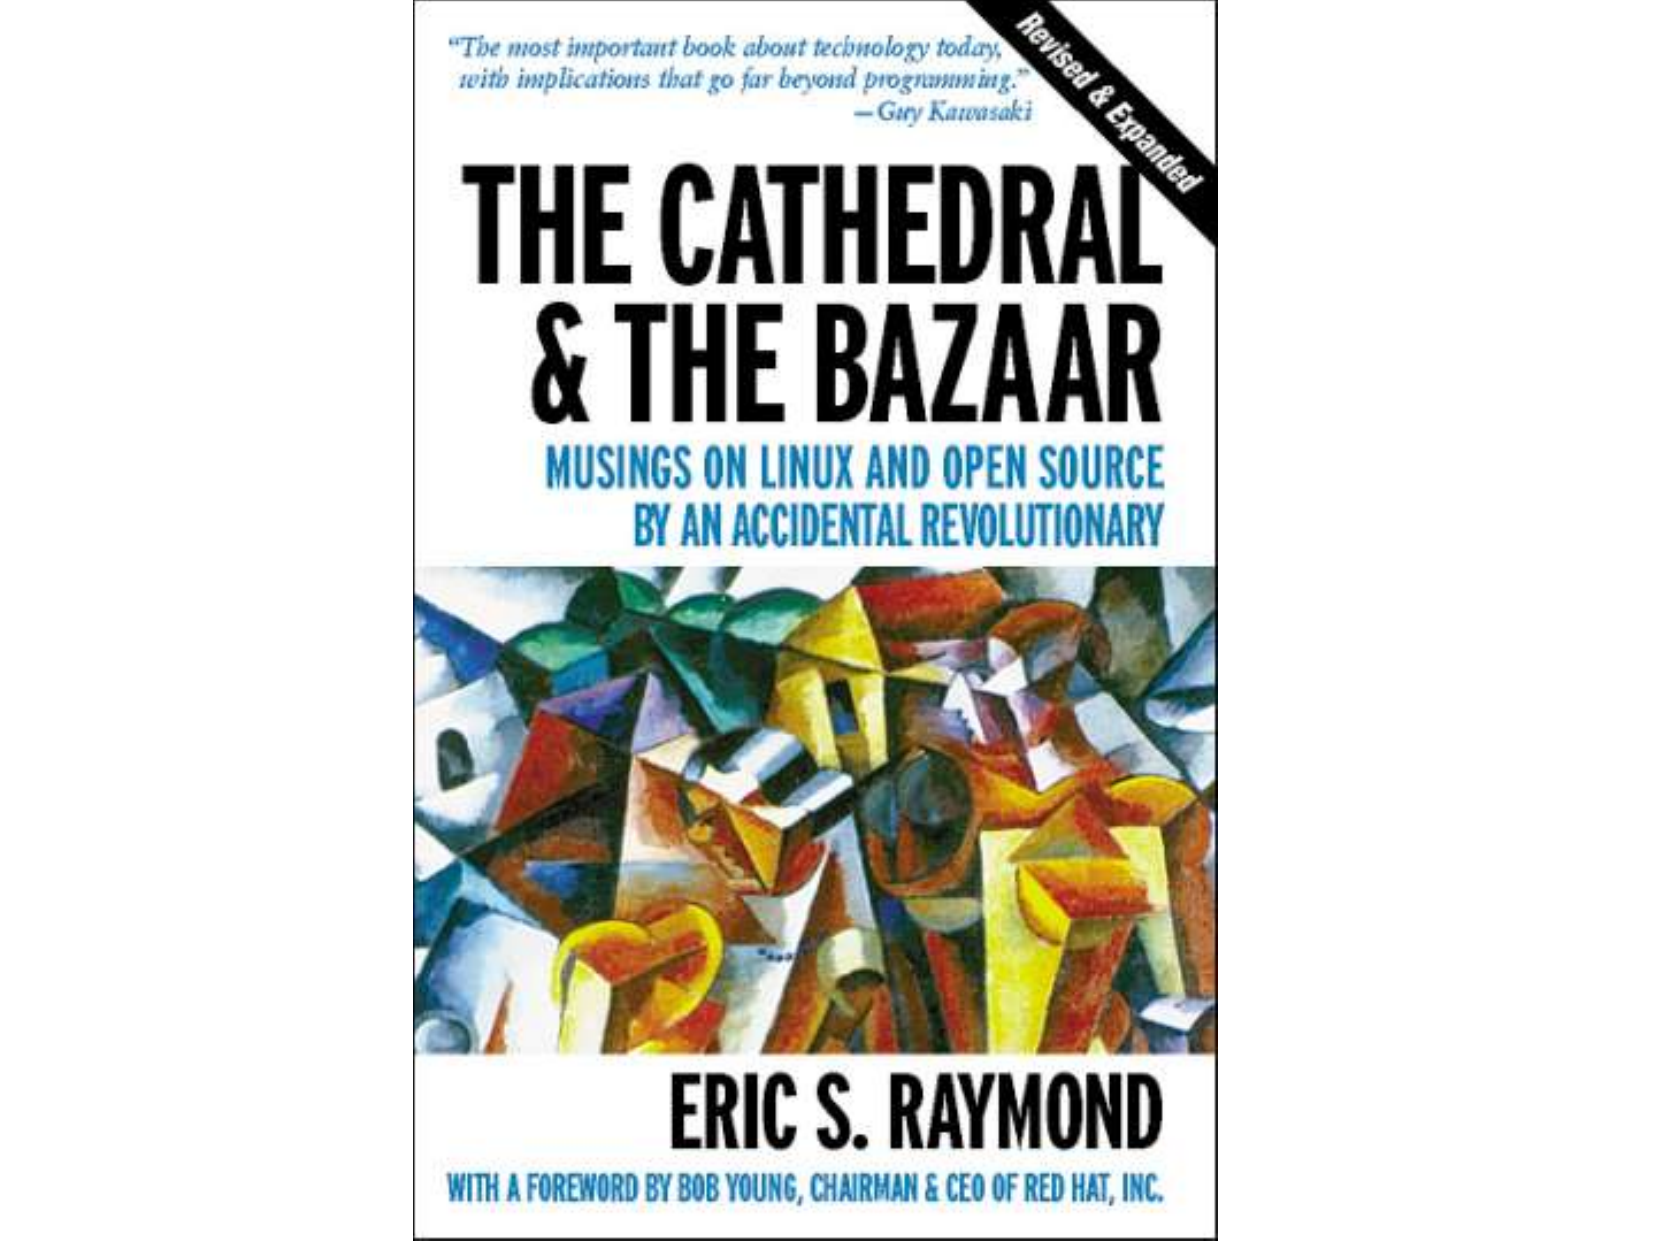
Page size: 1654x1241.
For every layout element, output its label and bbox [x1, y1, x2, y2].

picture [413, 0, 1218, 1241]
